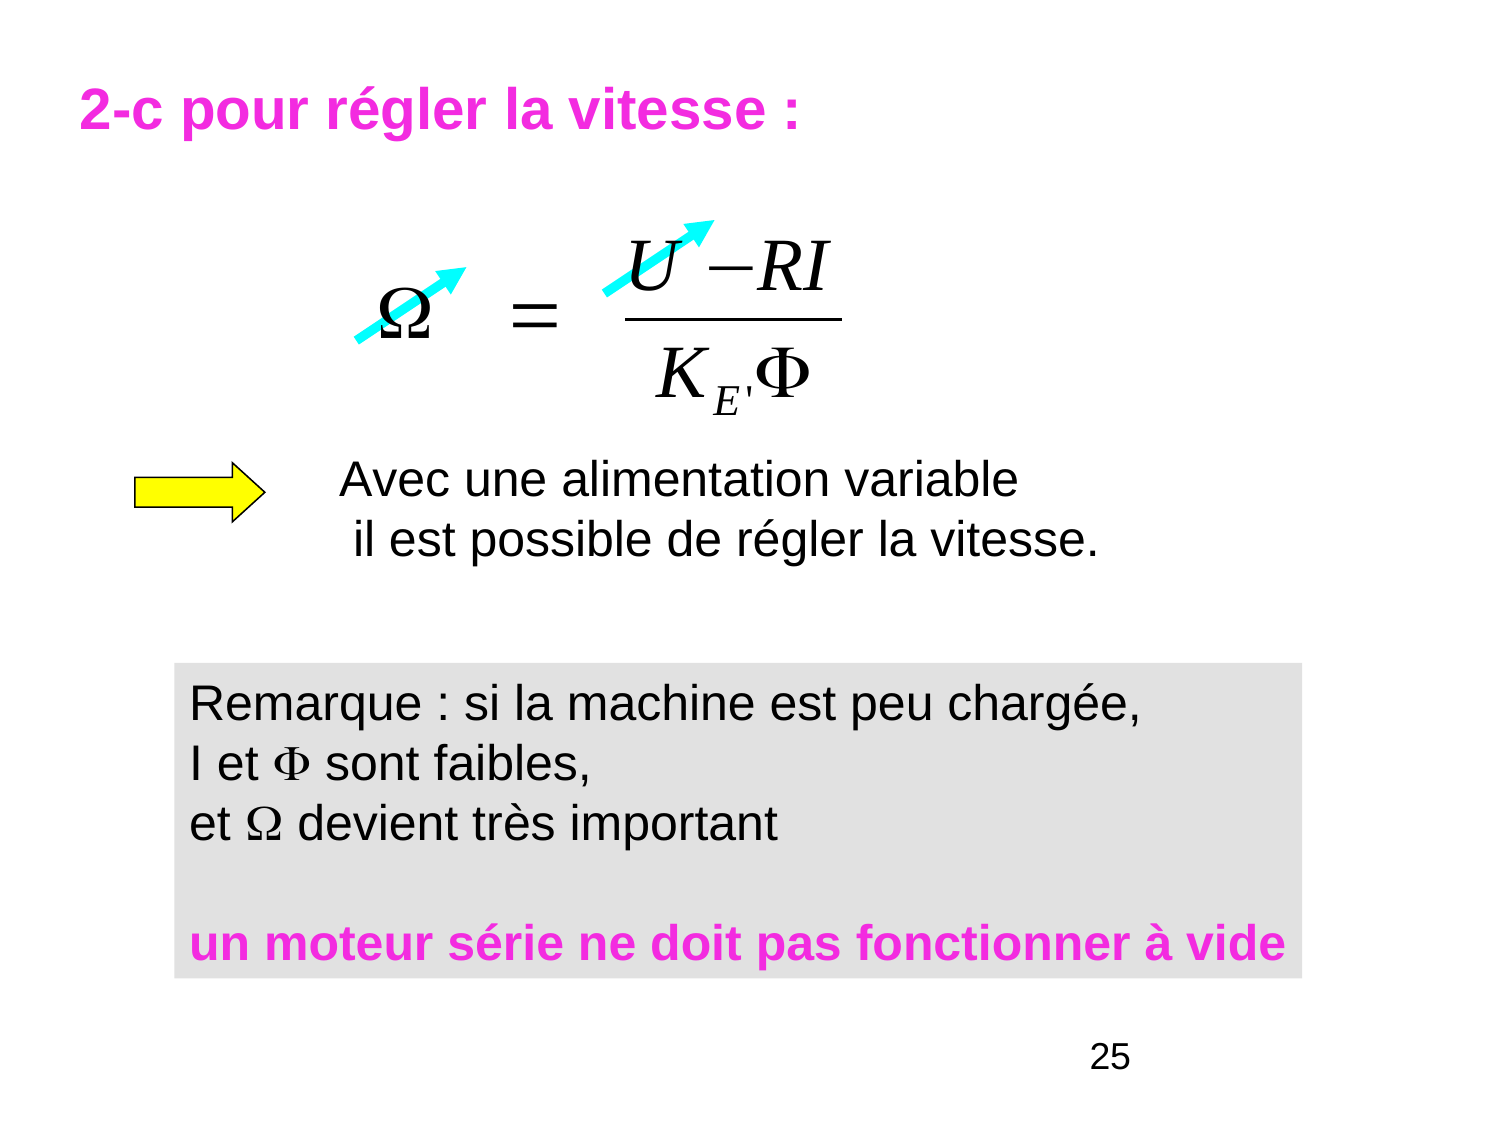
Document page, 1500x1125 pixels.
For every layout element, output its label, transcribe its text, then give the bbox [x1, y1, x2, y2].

text_box [134, 462, 265, 522]
text_box Avec une alimentation variable il est possible de régler la vitesse. [324, 439, 1116, 575]
text_box 2-c pour régler la vitesse : [64, 63, 1081, 150]
text_box Remarque : si la machine est peu chargée, I et  sont faibles, et  devient très important un moteur série ne doit pas fonctionner à vide [174, 662, 1303, 979]
chart [366, 219, 857, 433]
